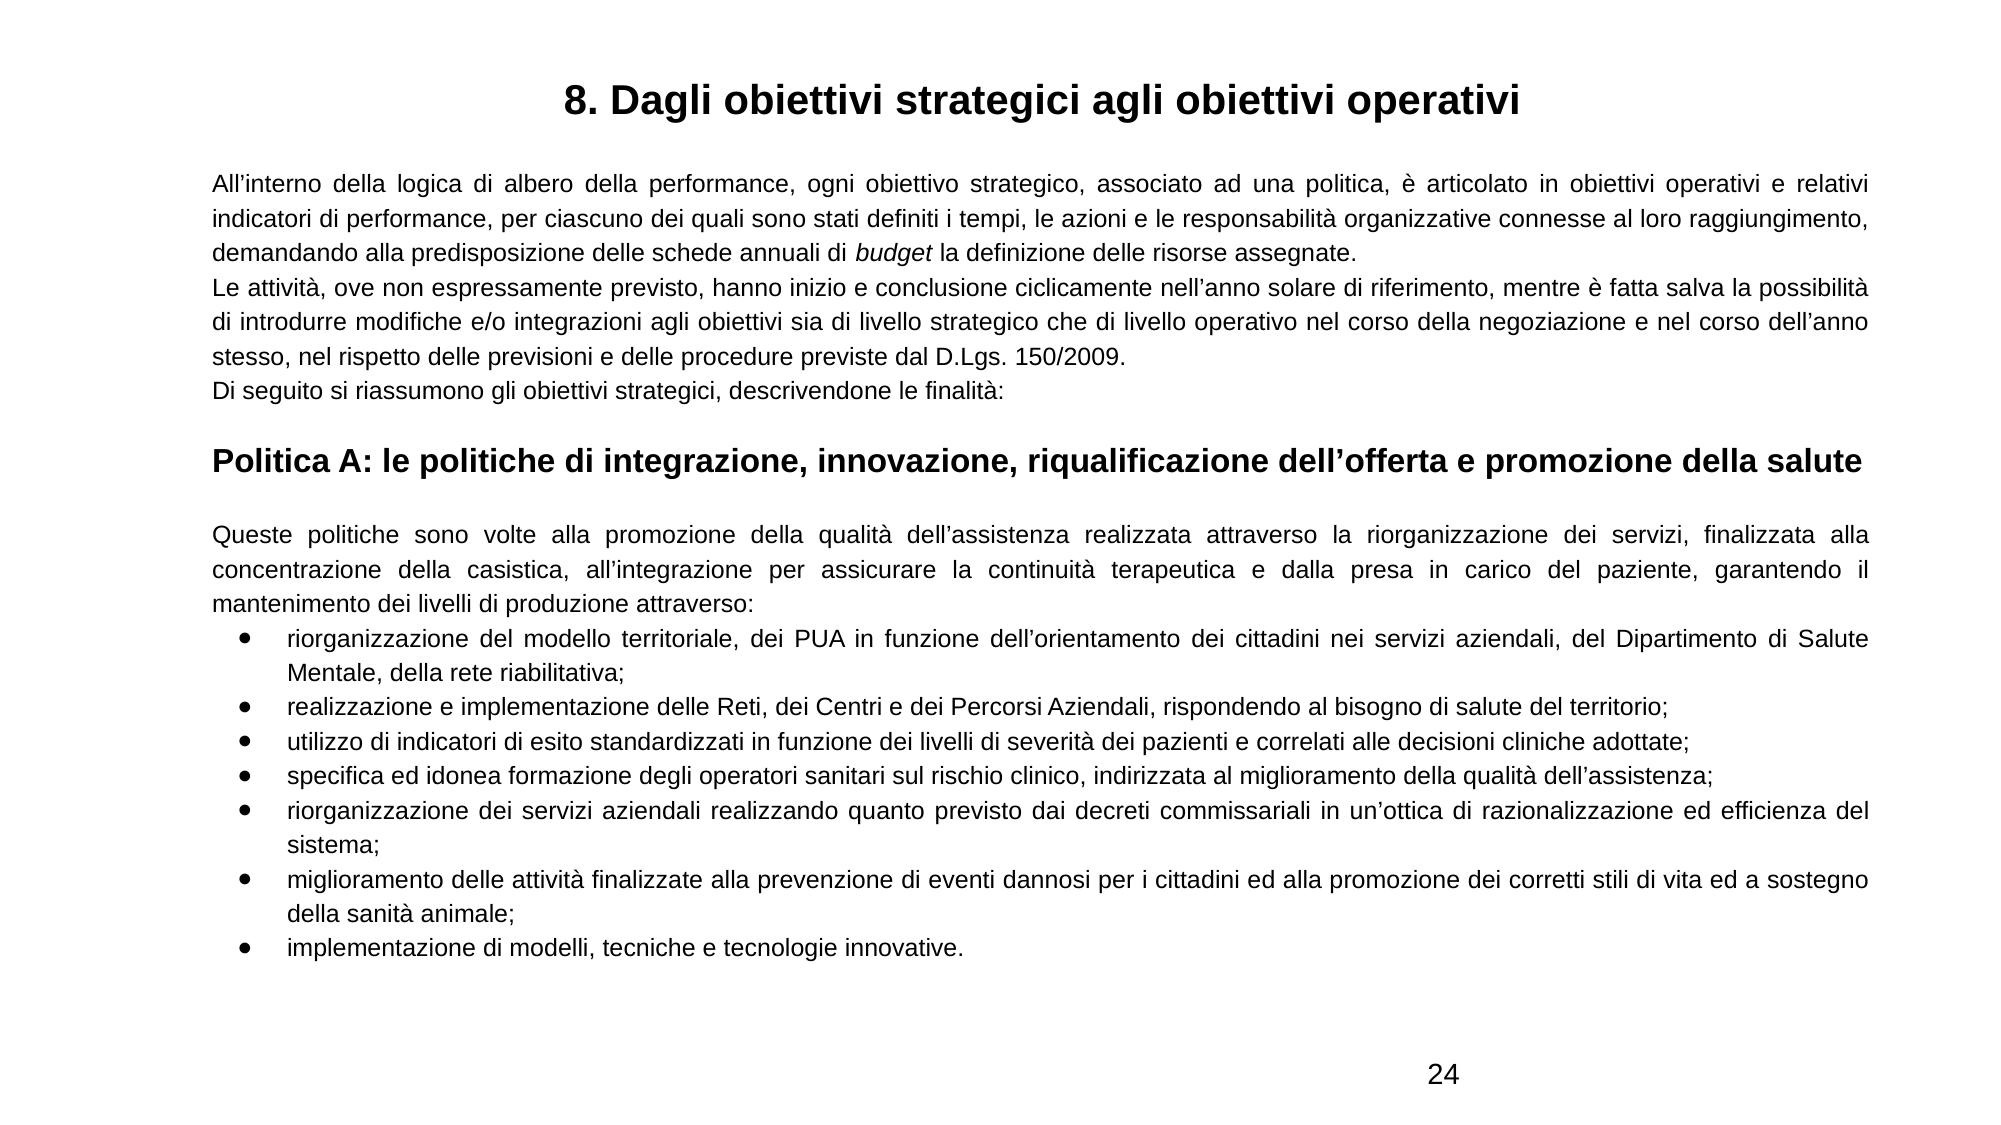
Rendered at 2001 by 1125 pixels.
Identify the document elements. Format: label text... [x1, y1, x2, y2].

slide_number <numero> [1412, 1042, 1863, 1103]
text_box 8. Dagli obiettivi strategici agli obiettivi operativi All’interno della logica di albero della performance, ogni obiettivo strategico, associato ad una politica, è articolato in obiettivi operativi e relativi indicatori di performance, per ciascuno dei quali sono stati definiti i tempi, le azioni e le responsabilità organizzative connesse al loro raggiungimento, demandando alla predisposizione delle schede annuali di budget la definizione delle risorse assegnate. Le attività, ove non espressamente previsto, hanno inizio e conclusione ciclicamente nell’anno solare di riferimento, mentre è fatta salva la possibilità di introdurre modifiche e/o integrazioni agli obiettivi sia di livello strategico che di livello operativo nel corso della negoziazione e nel corso dell’anno stesso, nel rispetto delle previsioni e delle procedure previste dal D.Lgs. 150/2009. Di seguito si riassumono gli obiettivi strategici, descrivendone le finalità: Politica A: le politiche di integrazione, innovazione, riqualificazione dell’offerta e promozione della salute Queste politiche sono volte alla promozione della qualità dell’assistenza realizzata attraverso la riorganizzazione dei servizi, finalizzata alla concentrazione della casistica, all’integrazione per assicurare la continuità terapeutica e dalla presa in carico del paziente, garantendo il mantenimento dei livelli di produzione attraverso: riorganizzazione del modello territoriale, dei PUA in funzione dell’orientamento dei cittadini nei servizi aziendali, del Dipartimento di Salute Mentale, della rete riabilitativa; realizzazione e implementazione delle Reti, dei Centri e dei Percorsi Aziendali, rispondendo al bisogno di salute del territorio; utilizzo di indicatori di esito standardizzati in funzione dei livelli di severità dei pazienti e correlati alle decisioni cliniche adottate; specifica ed idonea formazione degli operatori sanitari sul rischio clinico, indirizzata al miglioramento della qualità dell’assistenza; riorganizzazione dei servizi aziendali realizzando quanto previsto dai decreti commissariali in un’ottica di razionalizzazione ed efficienza del sistema; miglioramento delle attività finalizzate alla prevenzione di eventi dannosi per i cittadini ed alla promozione dei corretti stili di vita ed a sostegno della sanità animale; implementazione di modelli, tecniche e tecnologie innovative. [197, 65, 1889, 1095]
